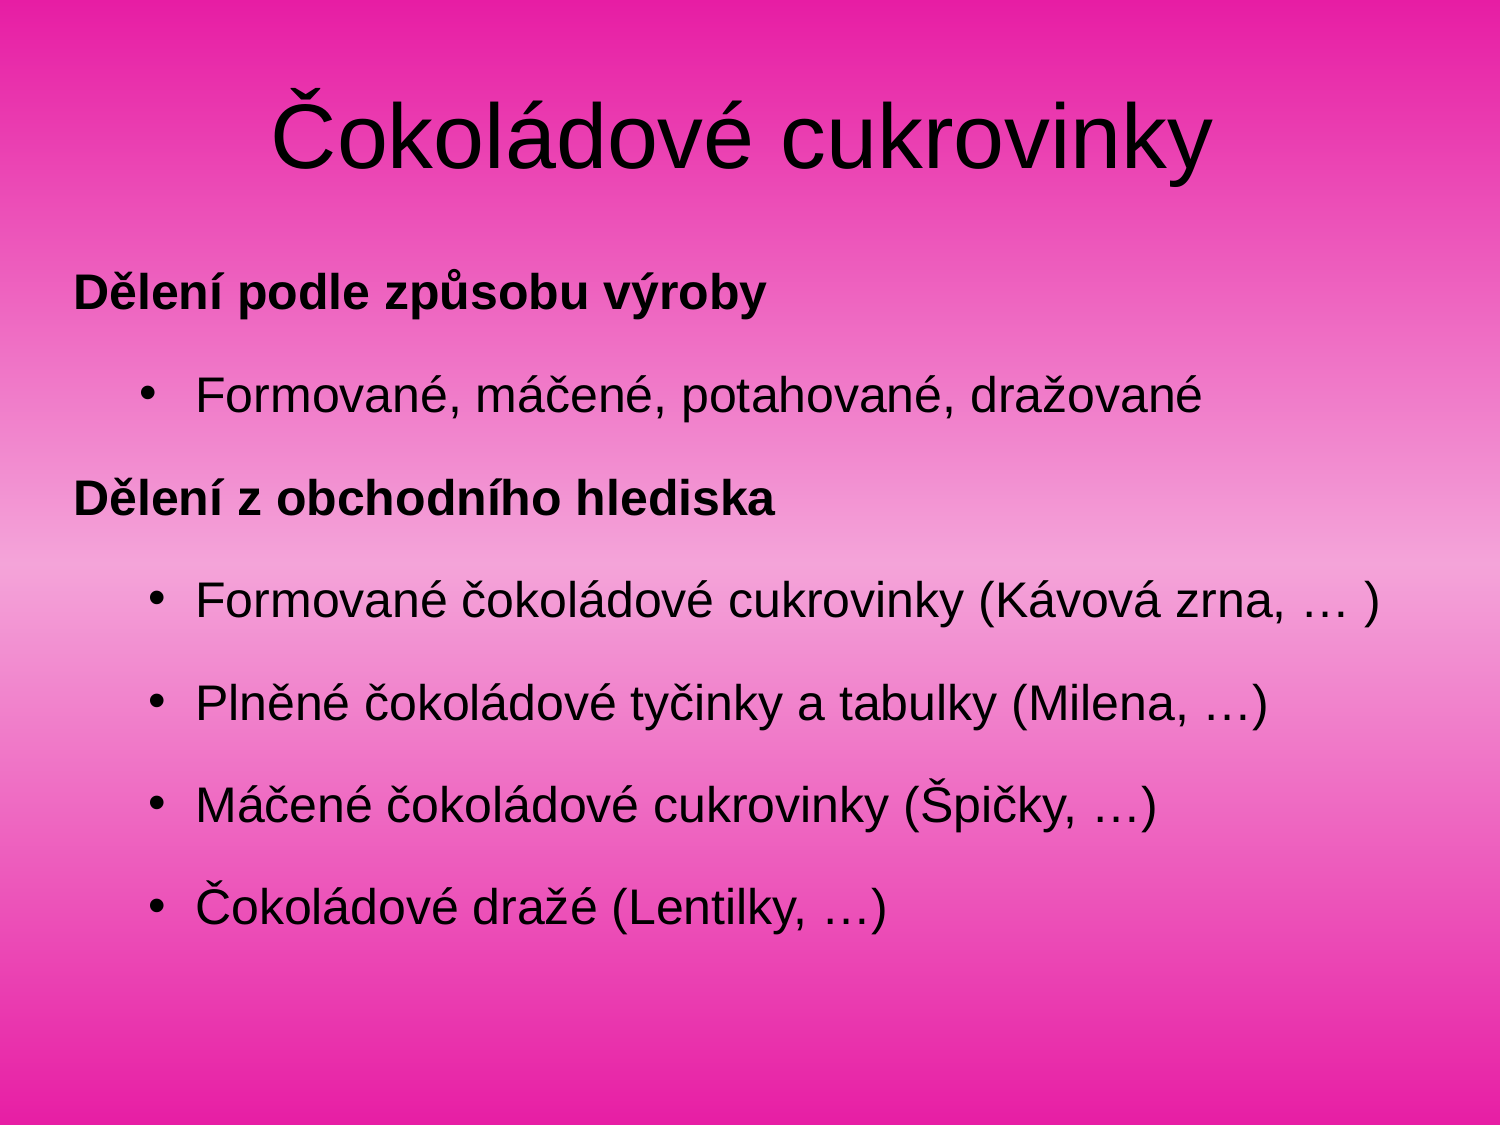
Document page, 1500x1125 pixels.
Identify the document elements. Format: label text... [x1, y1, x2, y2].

list Dělení podle způsobu výroby Formované, máčené, potahované, dražované Dělení z obchodního hlediska Formované čokoládové cukrovinky (Kávová zrna, … ) Plněné čokoládové tyčinky a tabulky (Milena, …) Máčené čokoládové cukrovinky (Špičky, …) Čokoládové dražé (Lentilky, …) [58, 222, 1442, 1125]
title Čokoládové cukrovinky [105, 58, 1381, 206]
